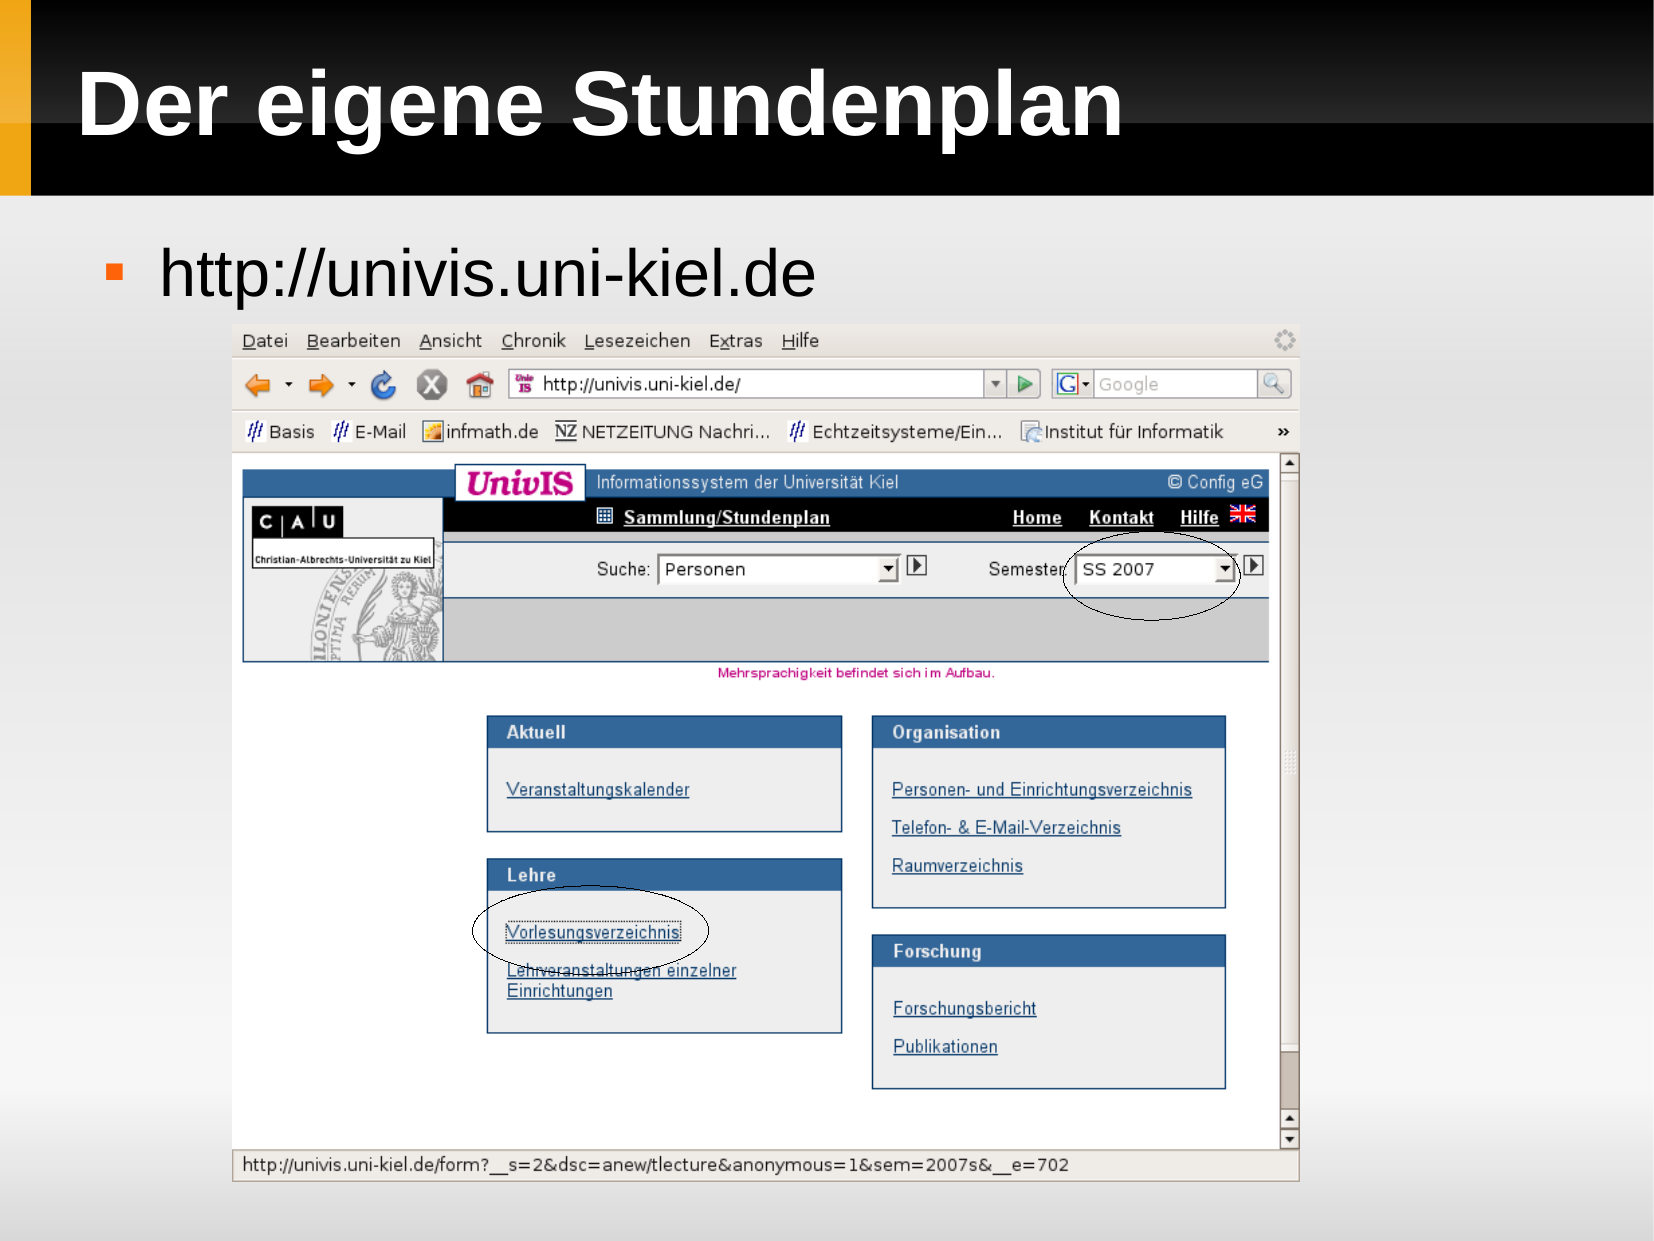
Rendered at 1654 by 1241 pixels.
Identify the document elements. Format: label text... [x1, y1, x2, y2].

list http://univis.uni-kiel.de [88, 236, 1565, 355]
picture [0, 0, 1654, 1241]
title Der eigene Stundenplan [76, 0, 1565, 208]
